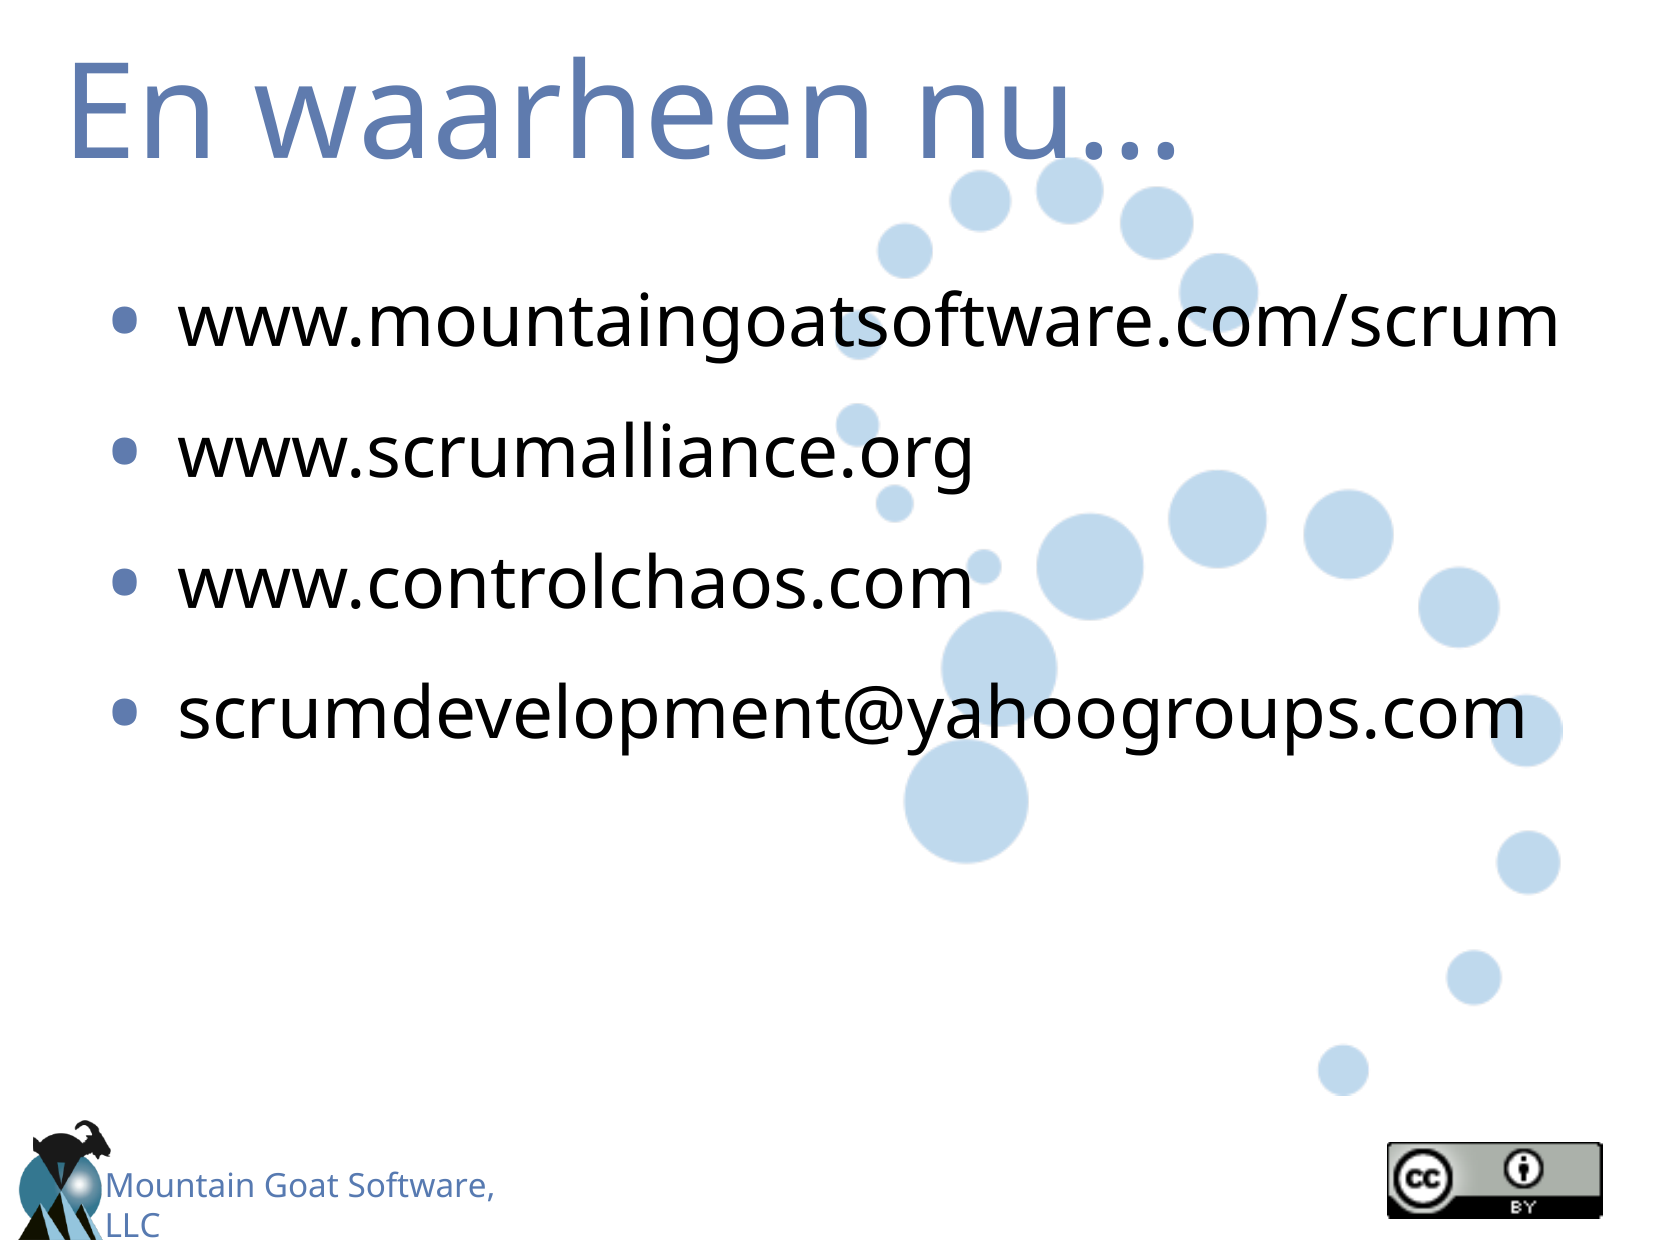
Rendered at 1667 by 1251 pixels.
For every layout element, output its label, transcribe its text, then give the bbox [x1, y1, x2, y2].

picture [1387, 1142, 1603, 1219]
list www.mountaingoatsoftware.com/scrum www.scrumalliance.org www.controlchaos.com scrumdevelopment@yahoogroups.com [56, 262, 1609, 1096]
title En waarheen nu... [56, 18, 1609, 194]
picture [835, 194, 1563, 262]
picture [18, 1120, 111, 1240]
